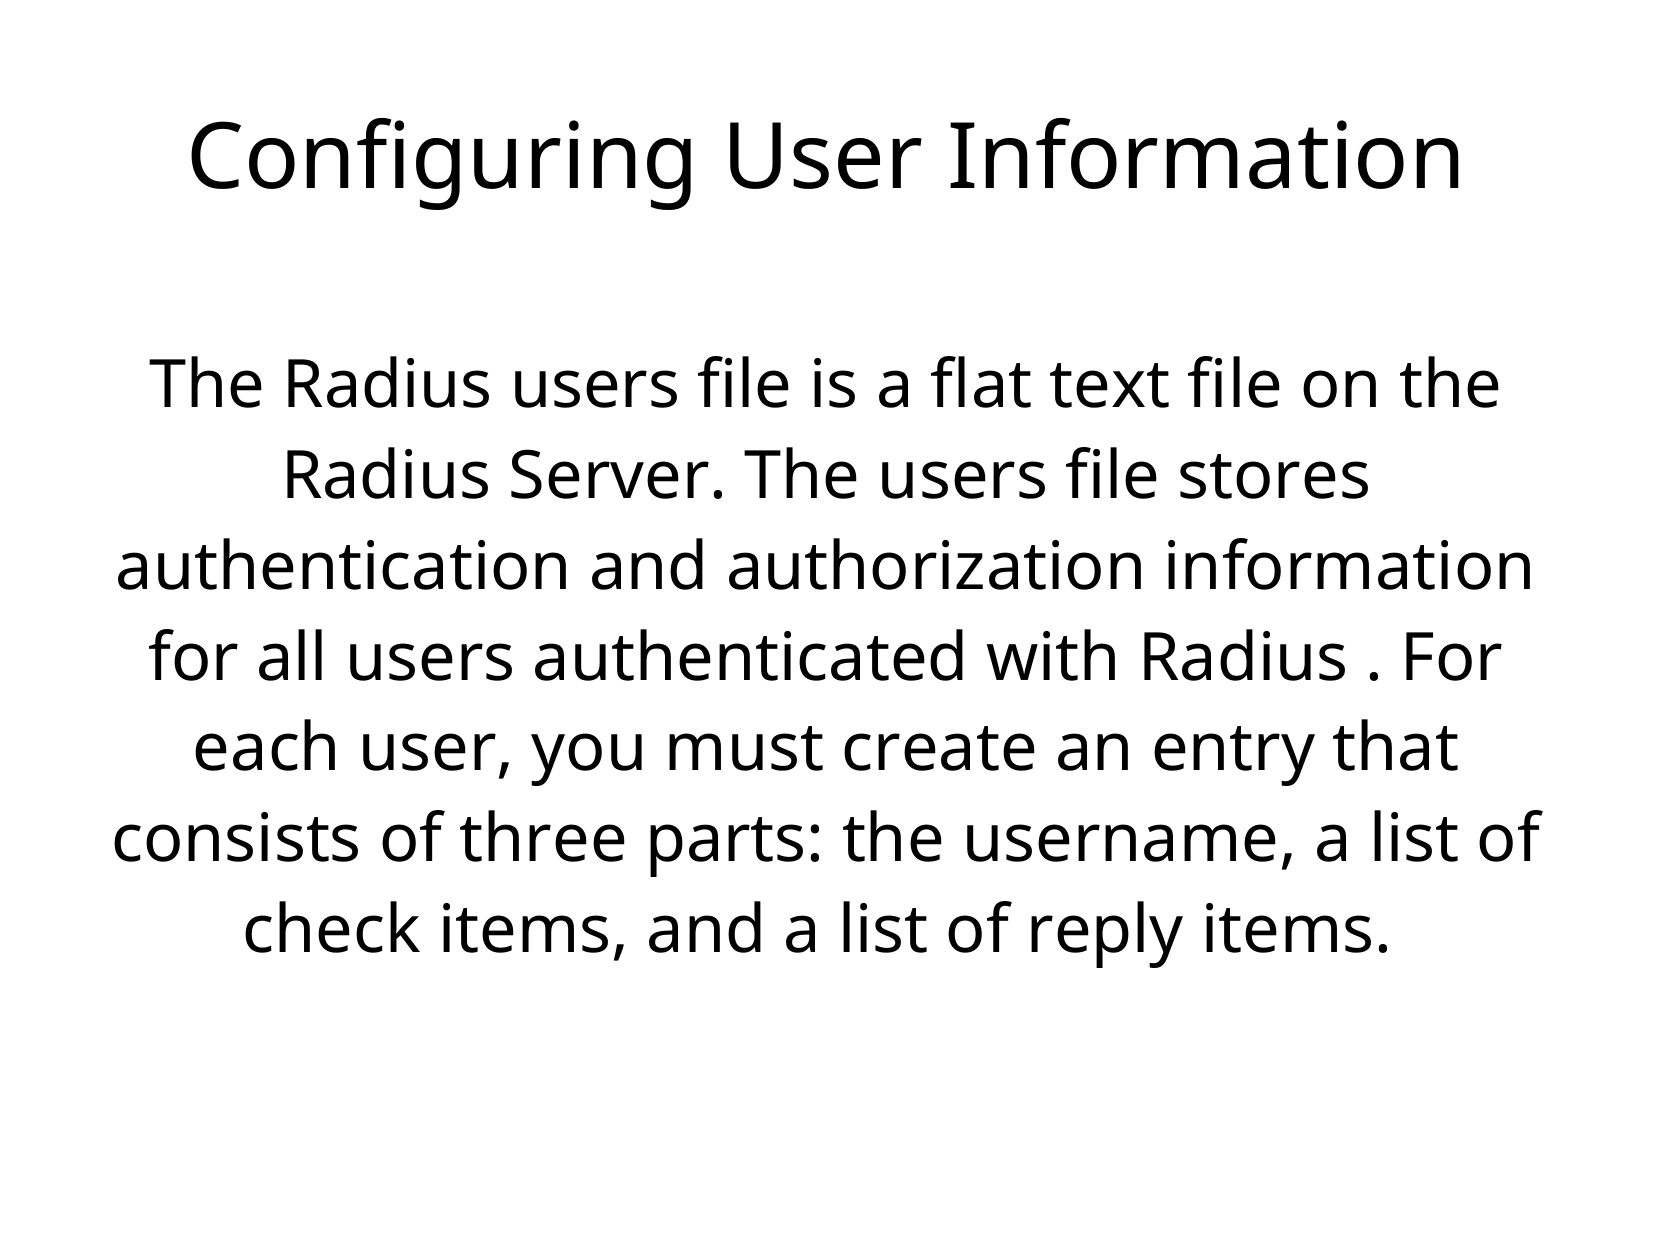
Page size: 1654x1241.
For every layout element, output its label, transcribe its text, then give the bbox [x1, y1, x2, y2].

subtitle The Radius users file is a flat text file on the Radius Server. The users file stores authentication and authorization information for all users authenticated with Radius . For each user, you must create an entry that consists of three parts: the username, a list of check items, and a list of reply items. [82, 297, 1571, 1102]
title Configuring User Information [82, 56, 1571, 250]
